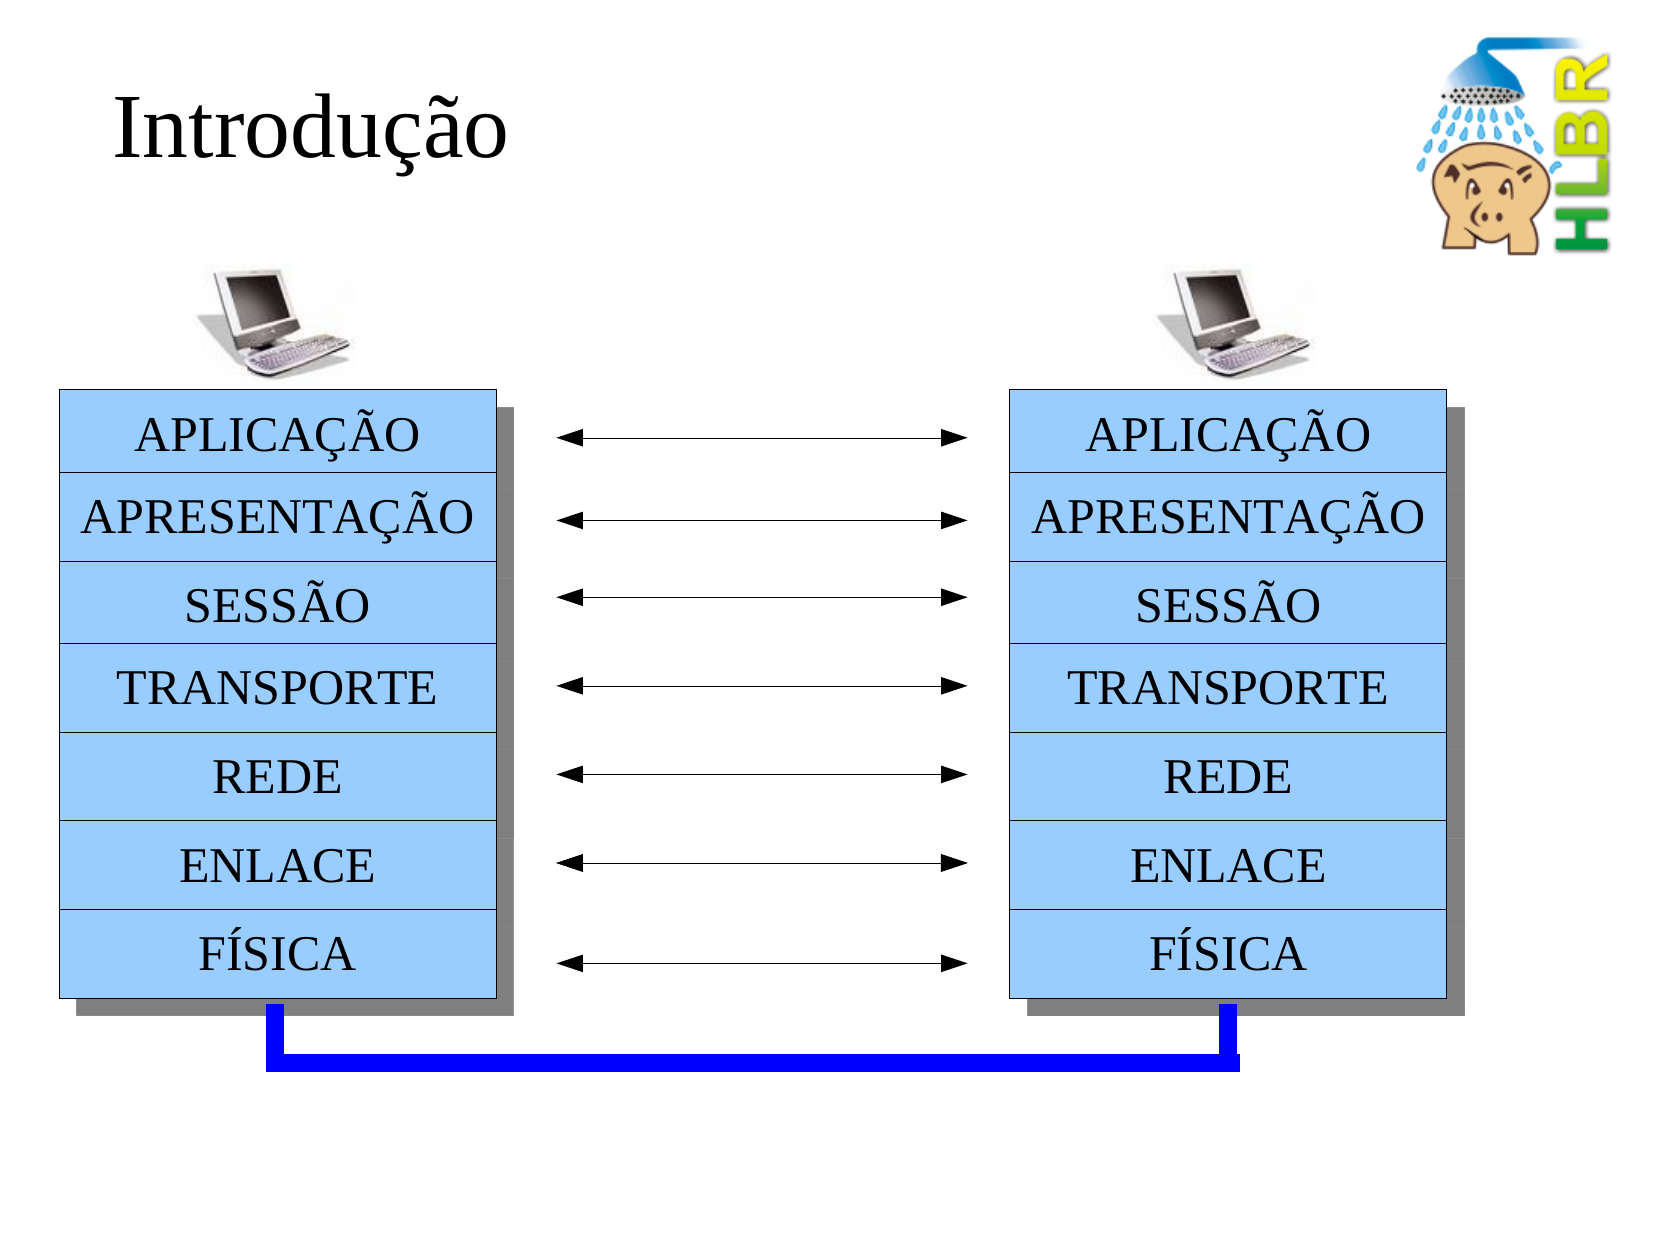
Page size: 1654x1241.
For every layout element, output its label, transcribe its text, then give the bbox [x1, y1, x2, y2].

text_box FÍSICA [59, 909, 497, 999]
text_box ENLACE [59, 820, 497, 909]
text_box APRESENTAÇÃO [1009, 472, 1447, 561]
text_box TRANSPORTE [1009, 643, 1447, 732]
text_box APLICAÇÃO [1009, 389, 1447, 472]
picture [1151, 263, 1315, 384]
text_box REDE [59, 732, 497, 820]
text_box REDE [1009, 732, 1447, 820]
text_box APLICAÇÃO [59, 389, 497, 472]
text_box SESSÃO [59, 561, 497, 643]
text_box SESSÃO [1009, 561, 1447, 643]
text_box ENLACE [1009, 820, 1447, 909]
picture [191, 263, 355, 384]
title Introdução [112, 75, 1388, 178]
text_box APRESENTAÇÃO [59, 472, 497, 561]
text_box FÍSICA [1009, 909, 1447, 999]
text_box TRANSPORTE [59, 643, 497, 732]
picture [1416, 37, 1612, 260]
